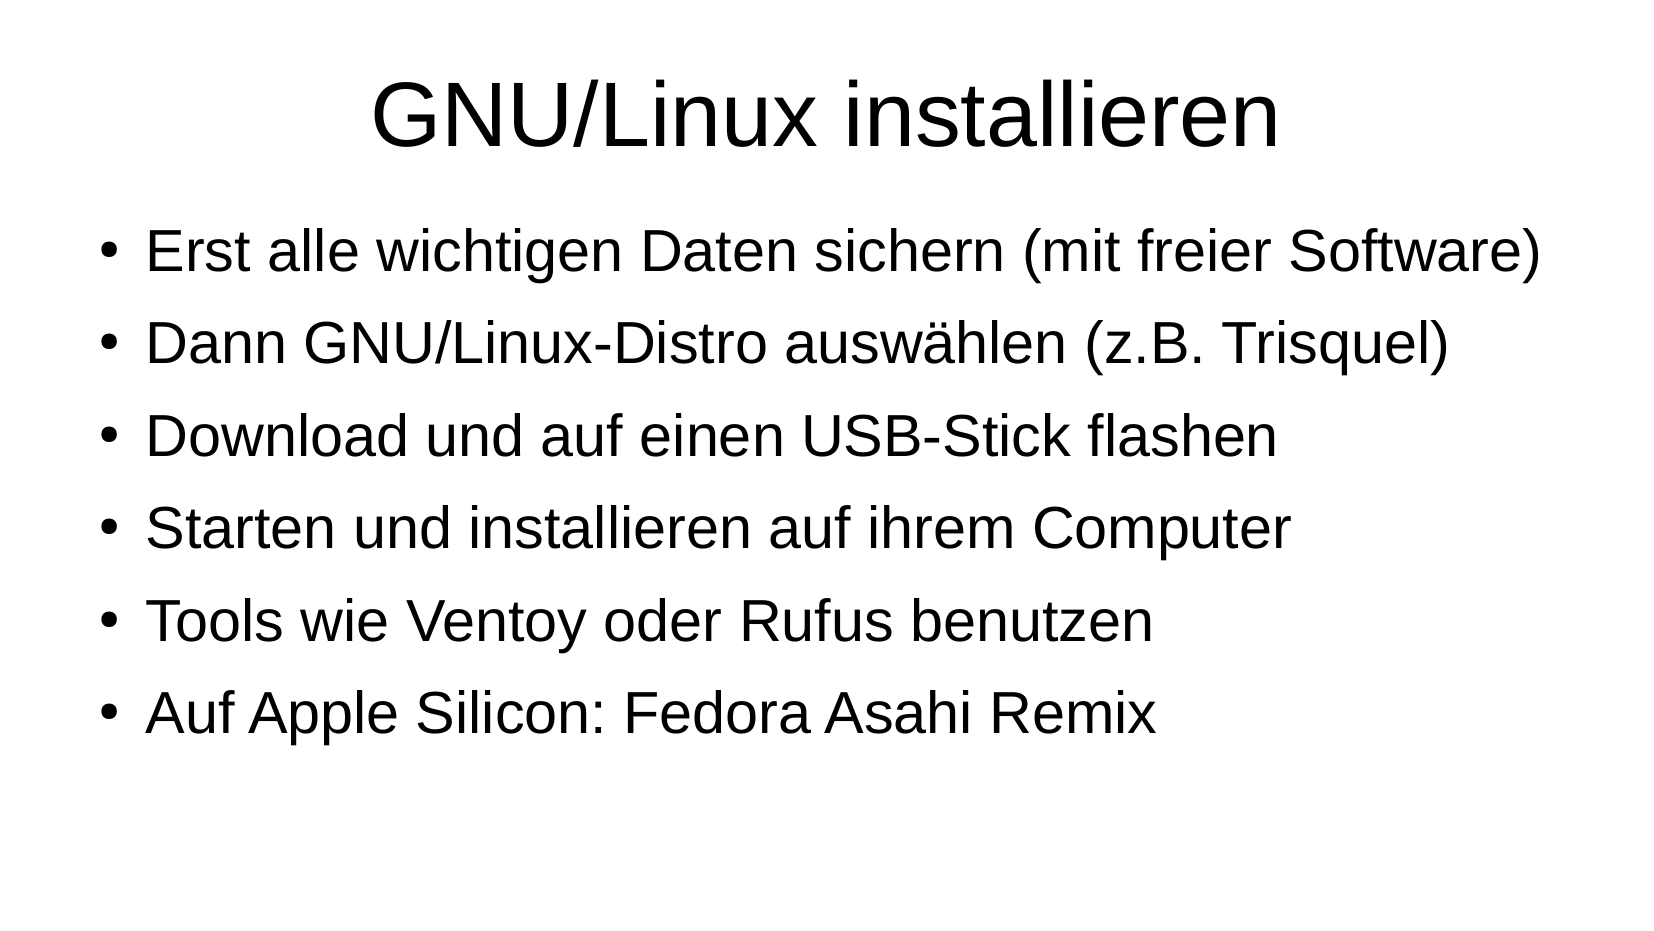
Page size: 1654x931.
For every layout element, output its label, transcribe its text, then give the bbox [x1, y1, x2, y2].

list Erst alle wichtigen Daten sichern (mit freier Software) Dann GNU/Linux-Distro auswählen (z.B. Trisquel) Download und auf einen USB-Stick flashen Starten und installieren auf ihrem Computer Tools wie Ventoy oder Rufus benutzen Auf Apple Silicon: Fedora Asahi Remix [82, 217, 1571, 758]
title GNU/Linux installieren [82, 37, 1571, 193]
